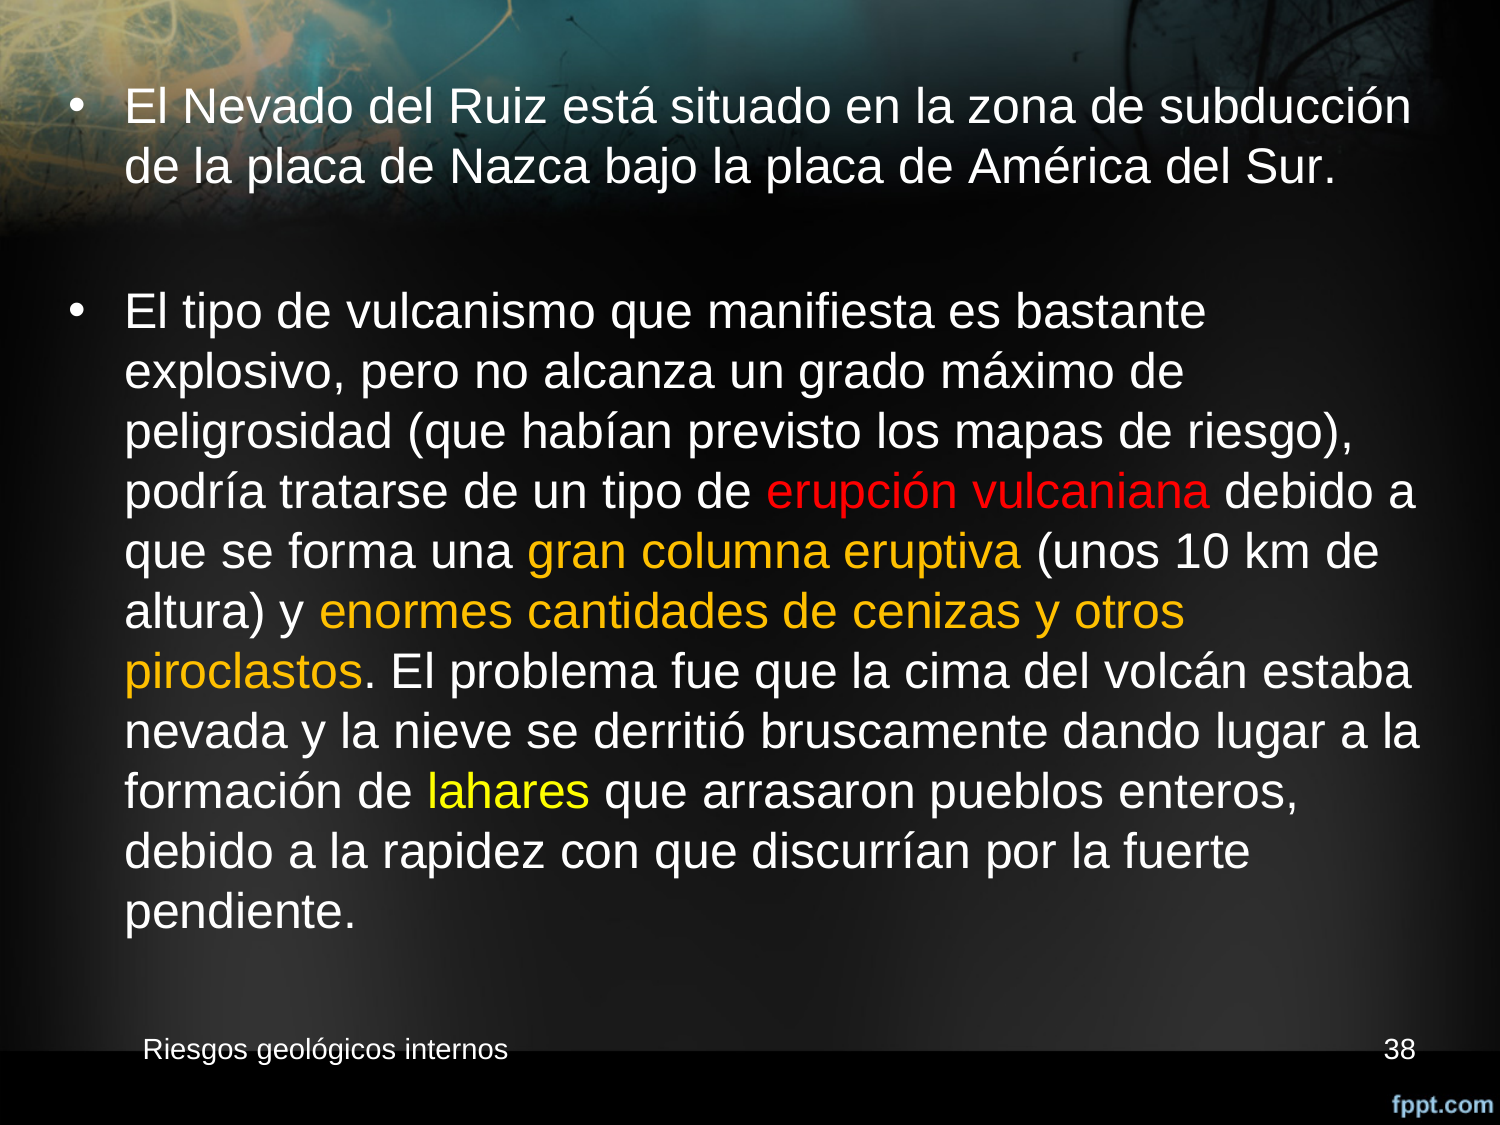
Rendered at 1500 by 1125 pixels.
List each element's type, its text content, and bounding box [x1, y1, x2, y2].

text_box <número> [1080, 1023, 1431, 1102]
list El Nevado del Ruiz está situado en la zona de subducción de la placa de Nazca bajo la placa de América del Sur. El tipo de vulcanismo que manifiesta es bastante explosivo, pero no alcanza un grado máximo de peligrosidad (que habían previsto los mapas de riesgo), podría tratarse de un tipo de erupción vulcaniana debido a que se forma una gran columna eruptiva (unos 10 km de altura) y enormes cantidades de cenizas y otros piroclastos. El problema fue que la cima del volcán estaba nevada y la nieve se derritió bruscamente dando lugar a la formación de lahares que arrasaron pueblos enteros, debido a la rapidez con que discurrían por la fuerte pendiente. [53, 66, 1447, 1005]
picture [0, 0, 1500, 1125]
text_box Riesgos geológicos internos [88, 1023, 564, 1102]
